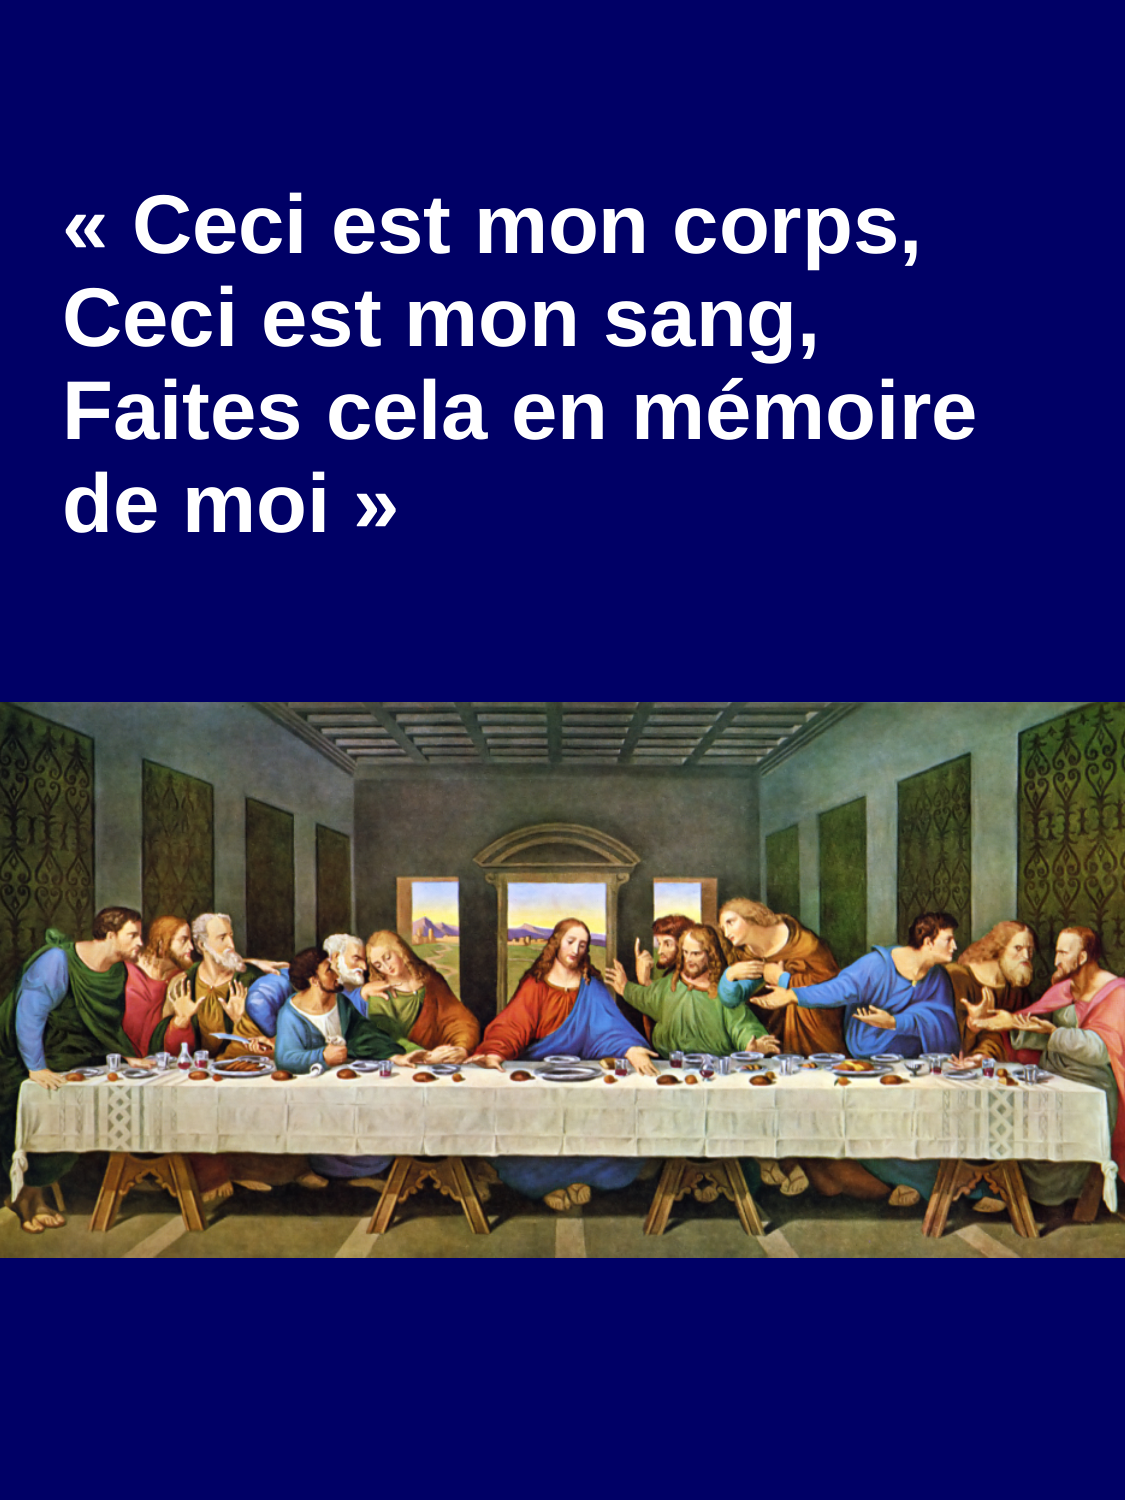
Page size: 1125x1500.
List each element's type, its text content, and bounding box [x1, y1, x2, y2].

text_box « Ceci est mon corps, Ceci est mon sang, Faites cela en mémoire de moi » [47, 171, 1016, 745]
picture [0, 702, 1125, 1258]
